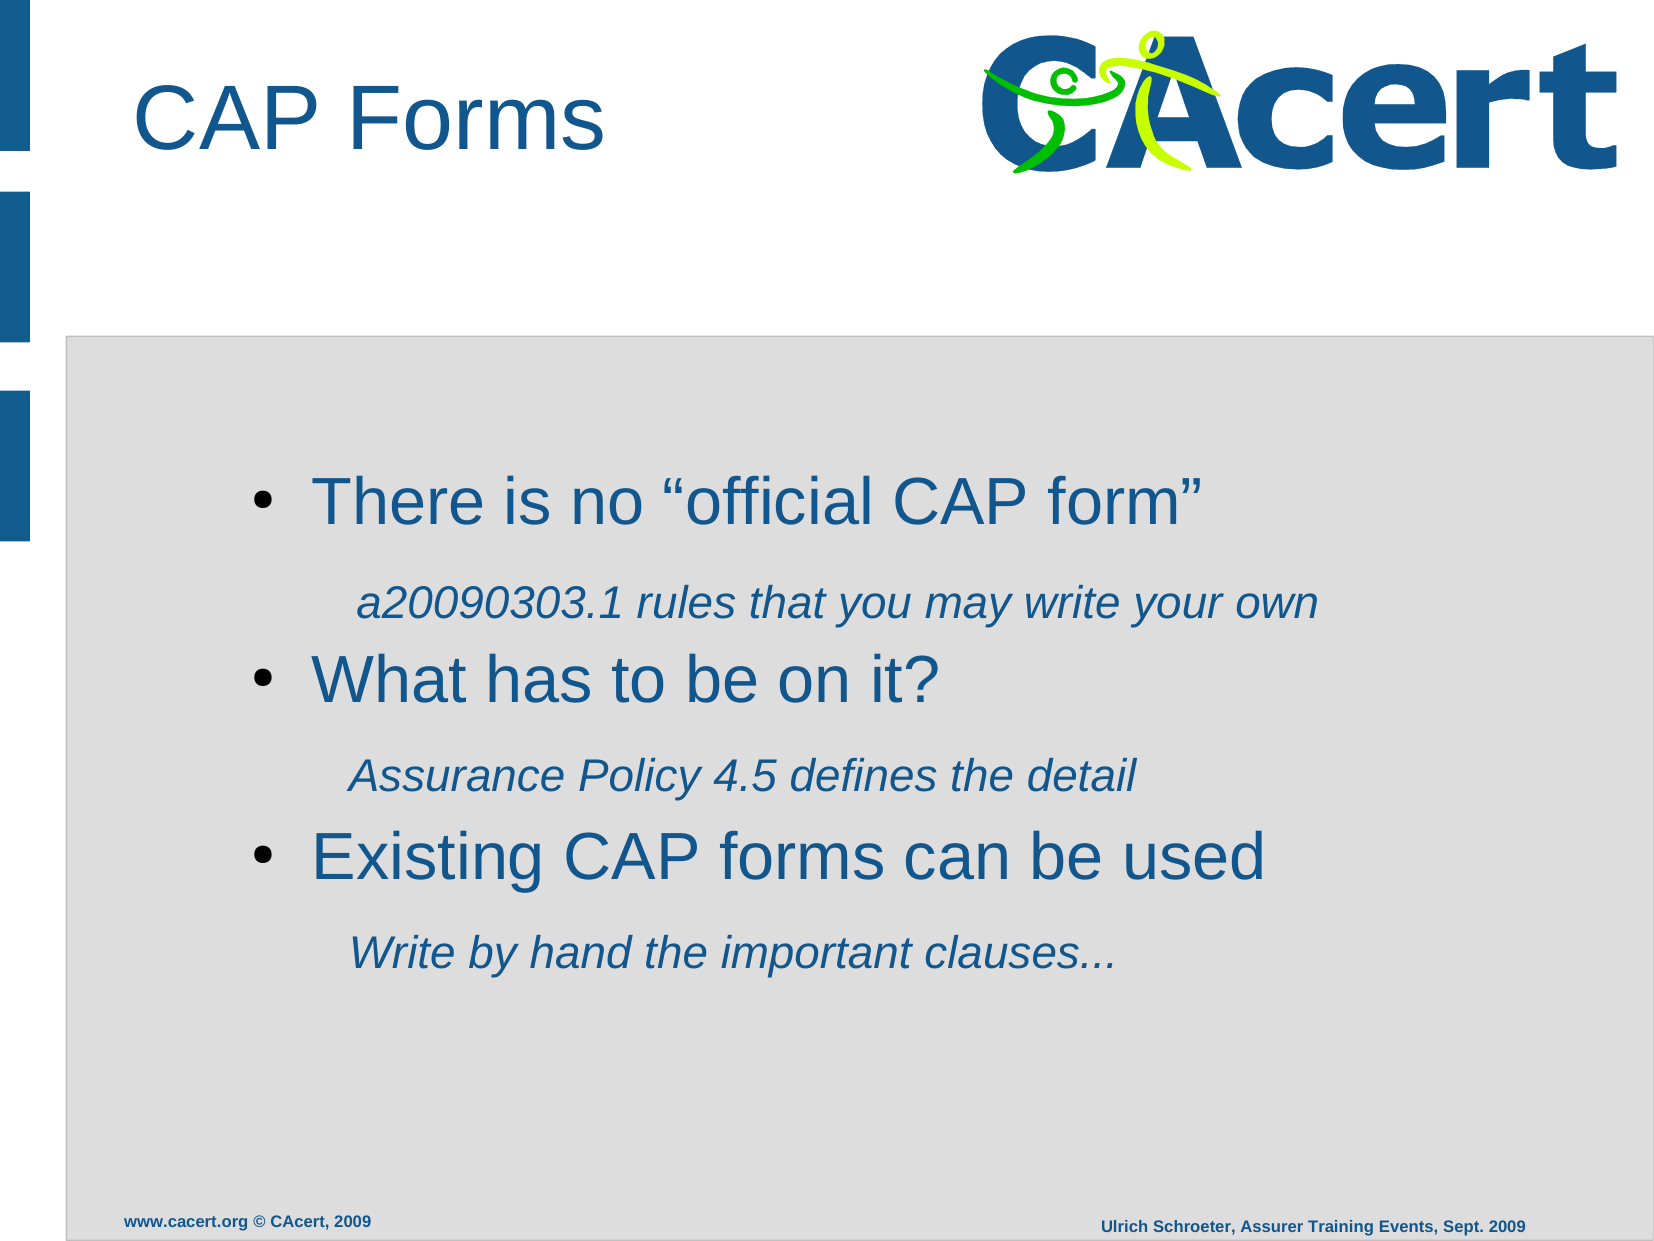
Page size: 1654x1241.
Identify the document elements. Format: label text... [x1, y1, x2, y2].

text_box CAP Forms [118, 59, 620, 180]
text_box There is no “official CAP form” a20090303.1 rules that you may write your own What has to be on it? Assurance Policy 4.5 defines the detail Existing CAP forms can be used Write by hand the important clauses... [236, 442, 1449, 991]
